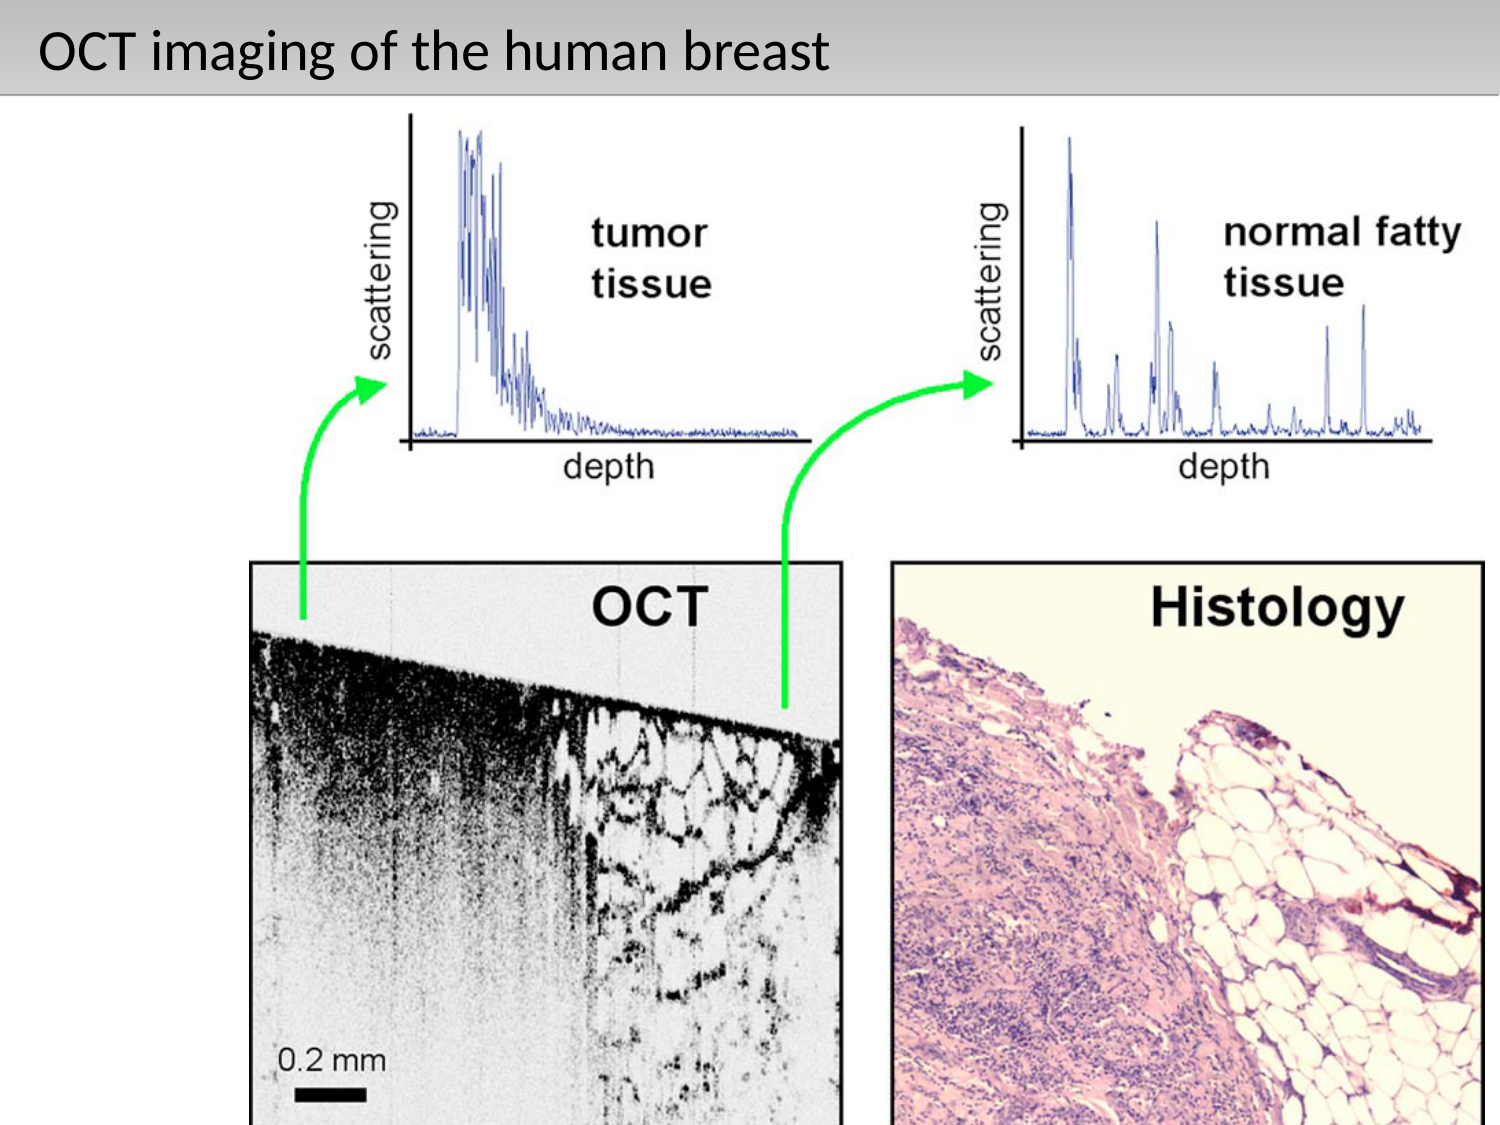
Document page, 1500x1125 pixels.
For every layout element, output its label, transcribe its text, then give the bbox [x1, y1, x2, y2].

title OCT imaging of the human breast [23, 0, 1477, 94]
picture [249, 112, 1485, 1125]
